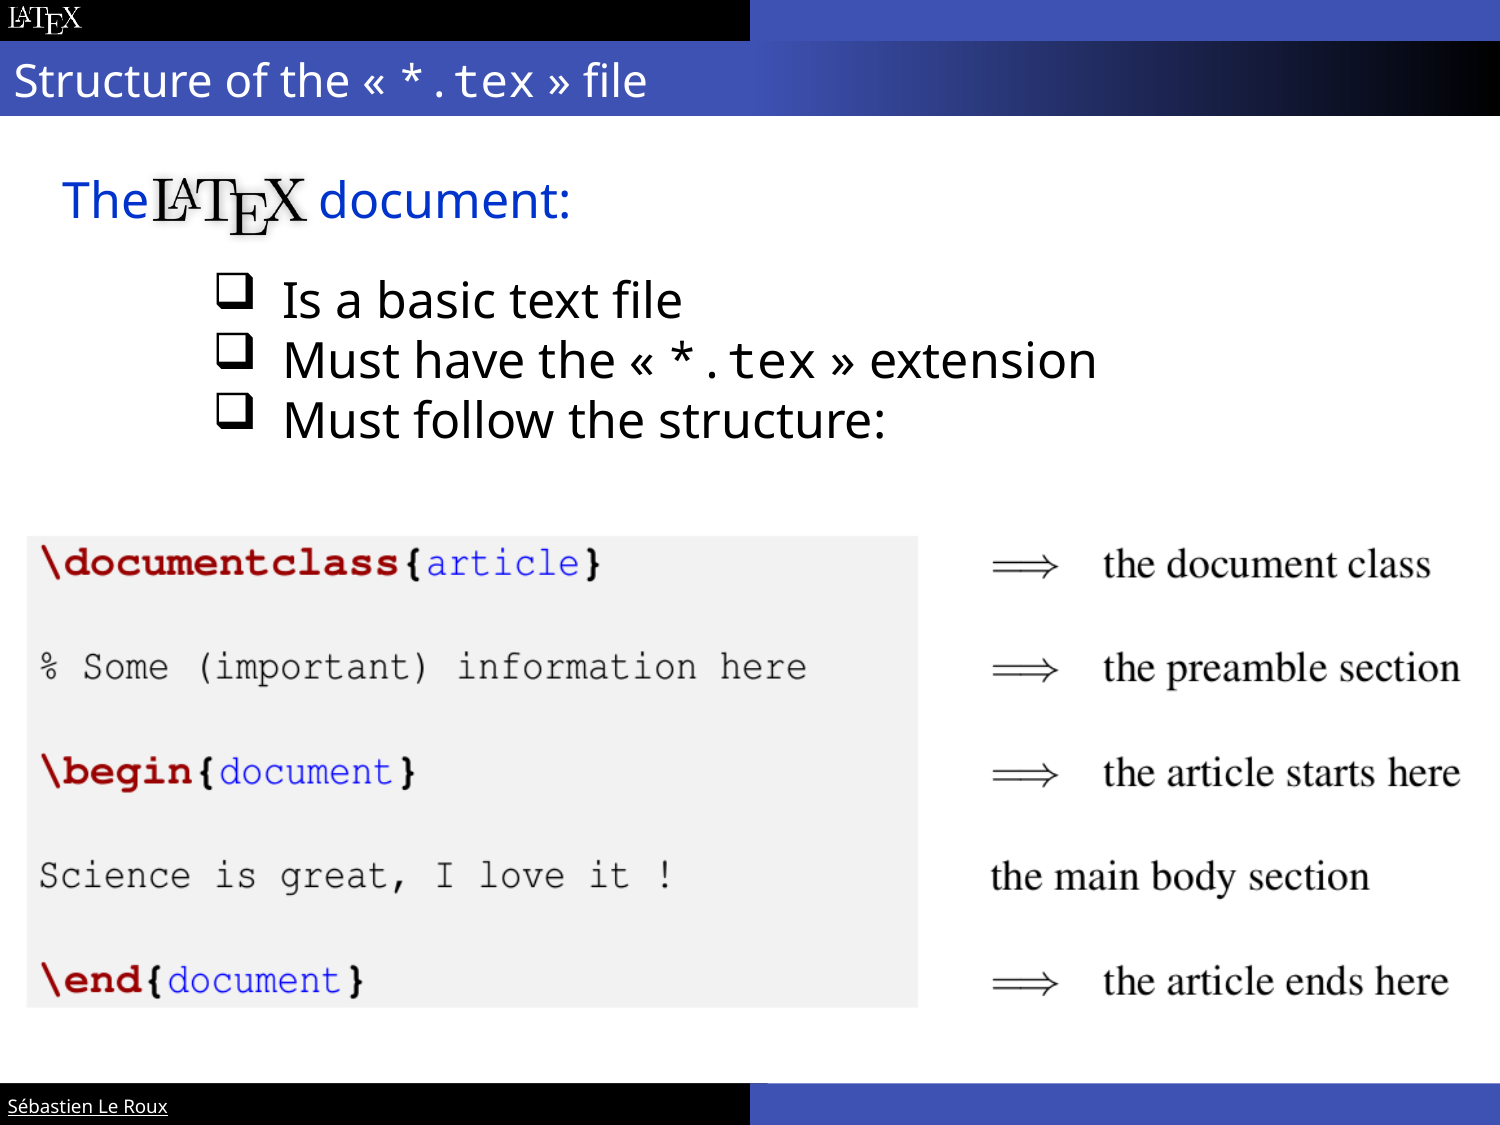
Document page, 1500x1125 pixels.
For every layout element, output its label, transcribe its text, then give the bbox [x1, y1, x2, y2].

text_box The document: Is a basic text file Must have the « *.tex » extension Must follow the structure: [47, 160, 1114, 456]
picture [147, 172, 312, 241]
picture [5, 3, 84, 37]
picture [0, 505, 1494, 1035]
title Structure of the « *.tex » file [0, 41, 1500, 116]
